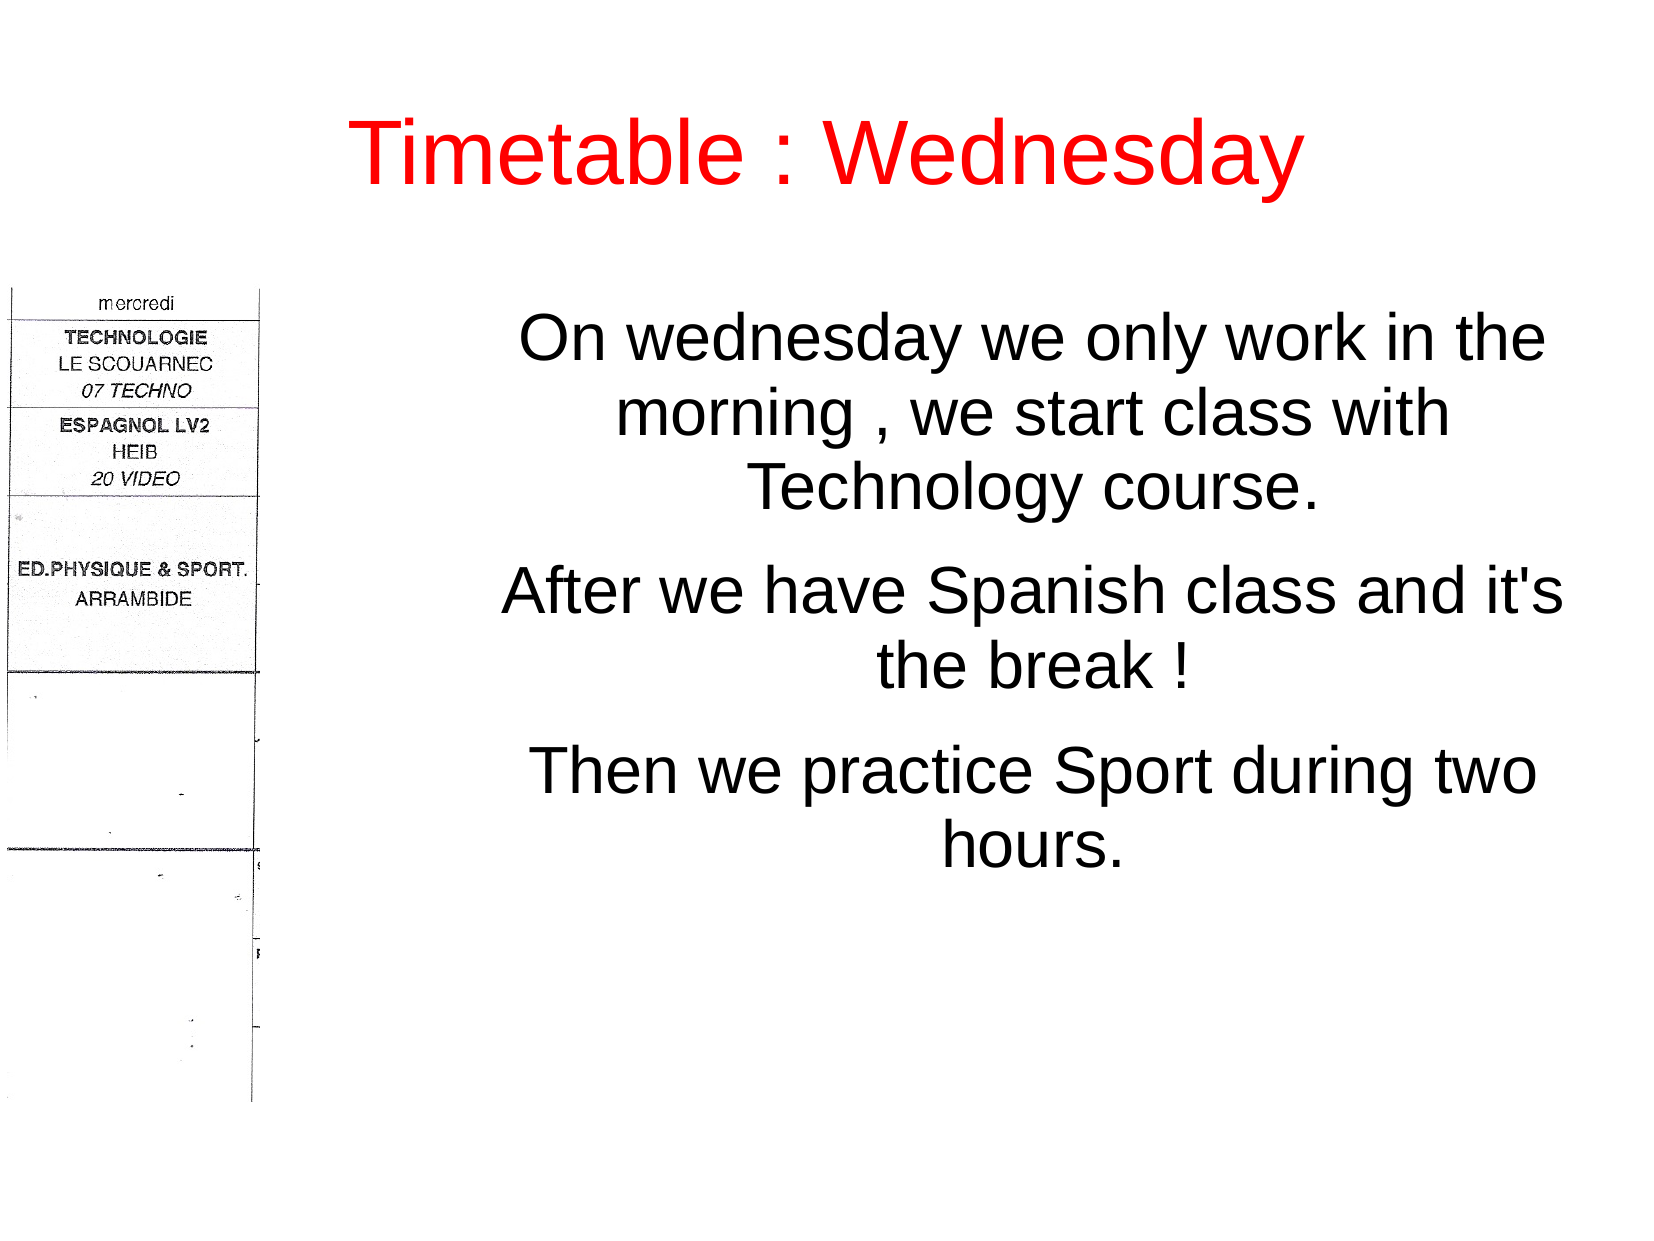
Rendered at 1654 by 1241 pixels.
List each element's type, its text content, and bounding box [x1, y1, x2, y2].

picture [7, 283, 260, 1102]
title Timetable : Wednesday [82, 49, 1571, 257]
list On wednesday we only work in the morning , we start class with Technology course. After we have Spanish class and it's the break ! Then we practice Sport during two hours. [425, 299, 1572, 1119]
